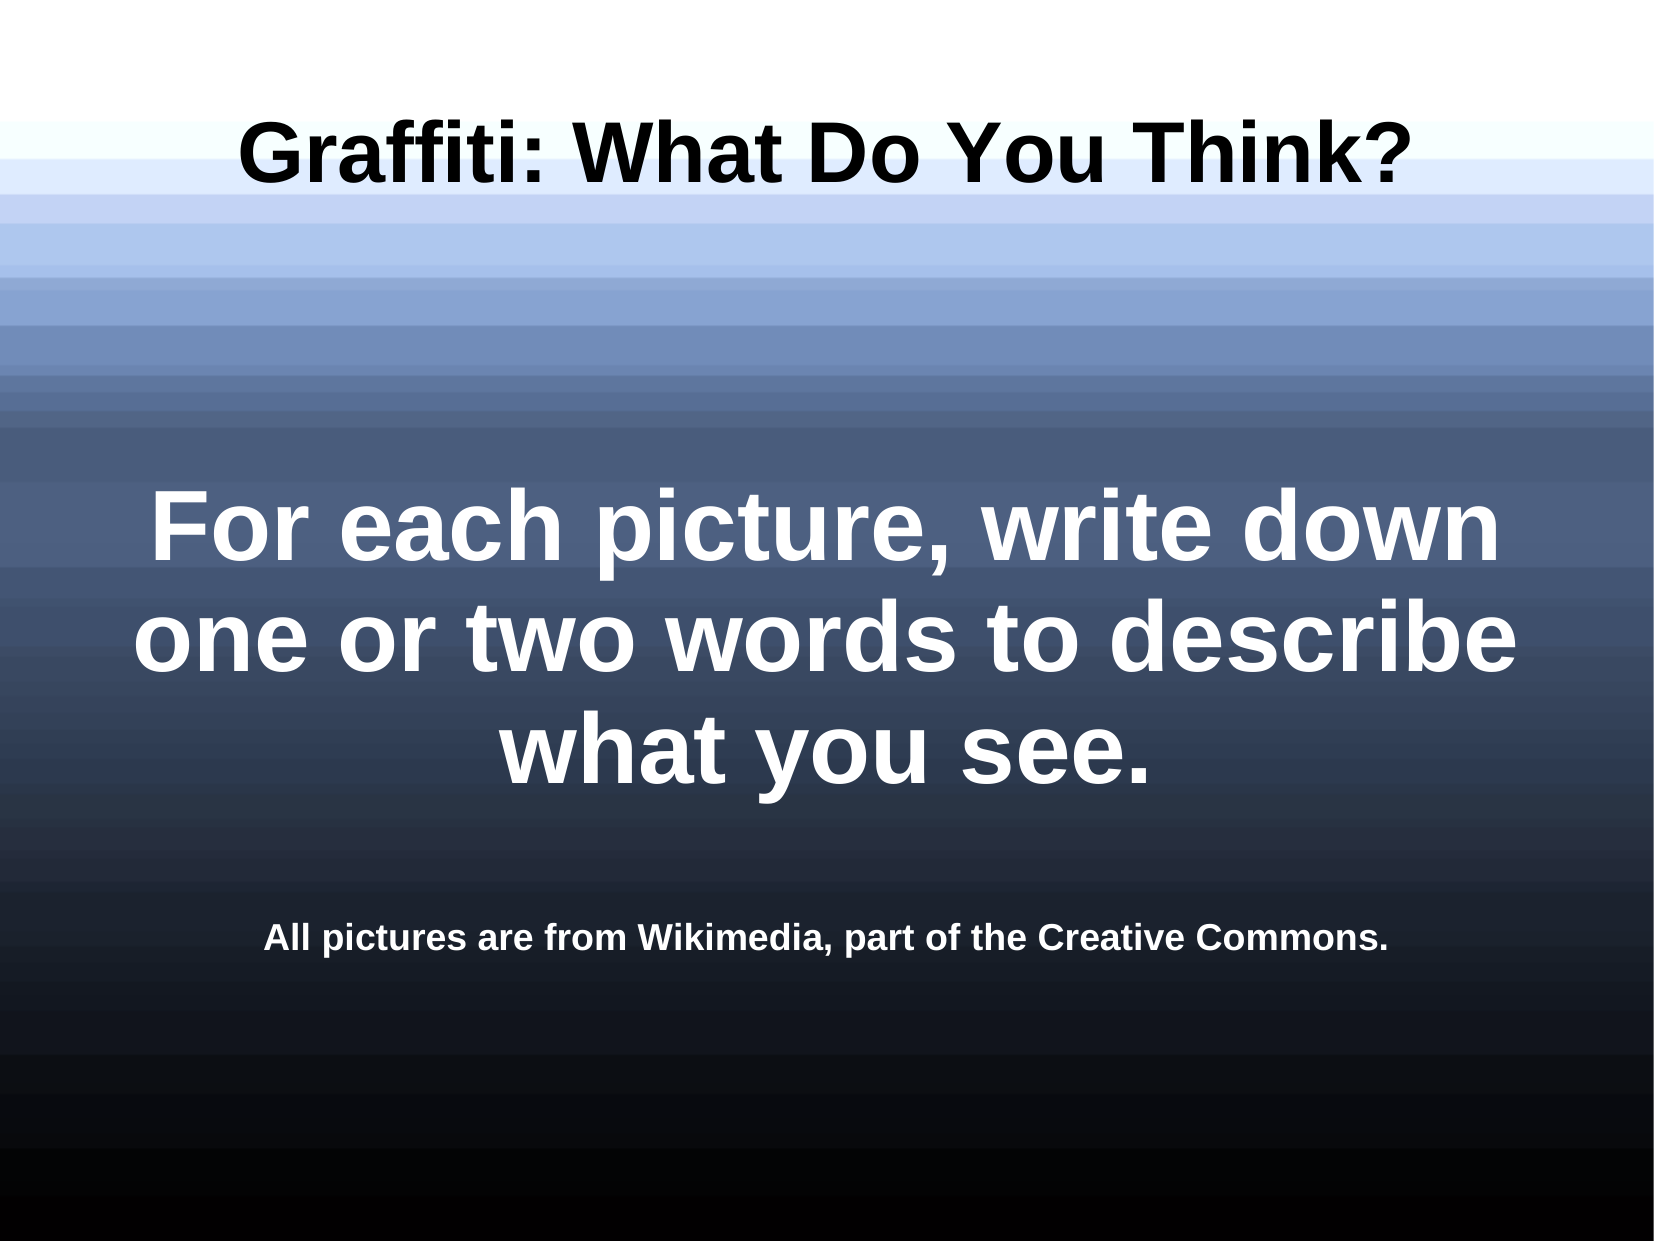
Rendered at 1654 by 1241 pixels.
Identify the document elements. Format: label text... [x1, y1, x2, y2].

picture [0, 0, 1654, 1241]
subtitle For each picture, write down one or two words to describe what you see. All pictures are from Wikimedia, part of the Creative Commons. [82, 354, 1571, 1074]
title Graffiti: What Do You Think? [82, 49, 1571, 257]
